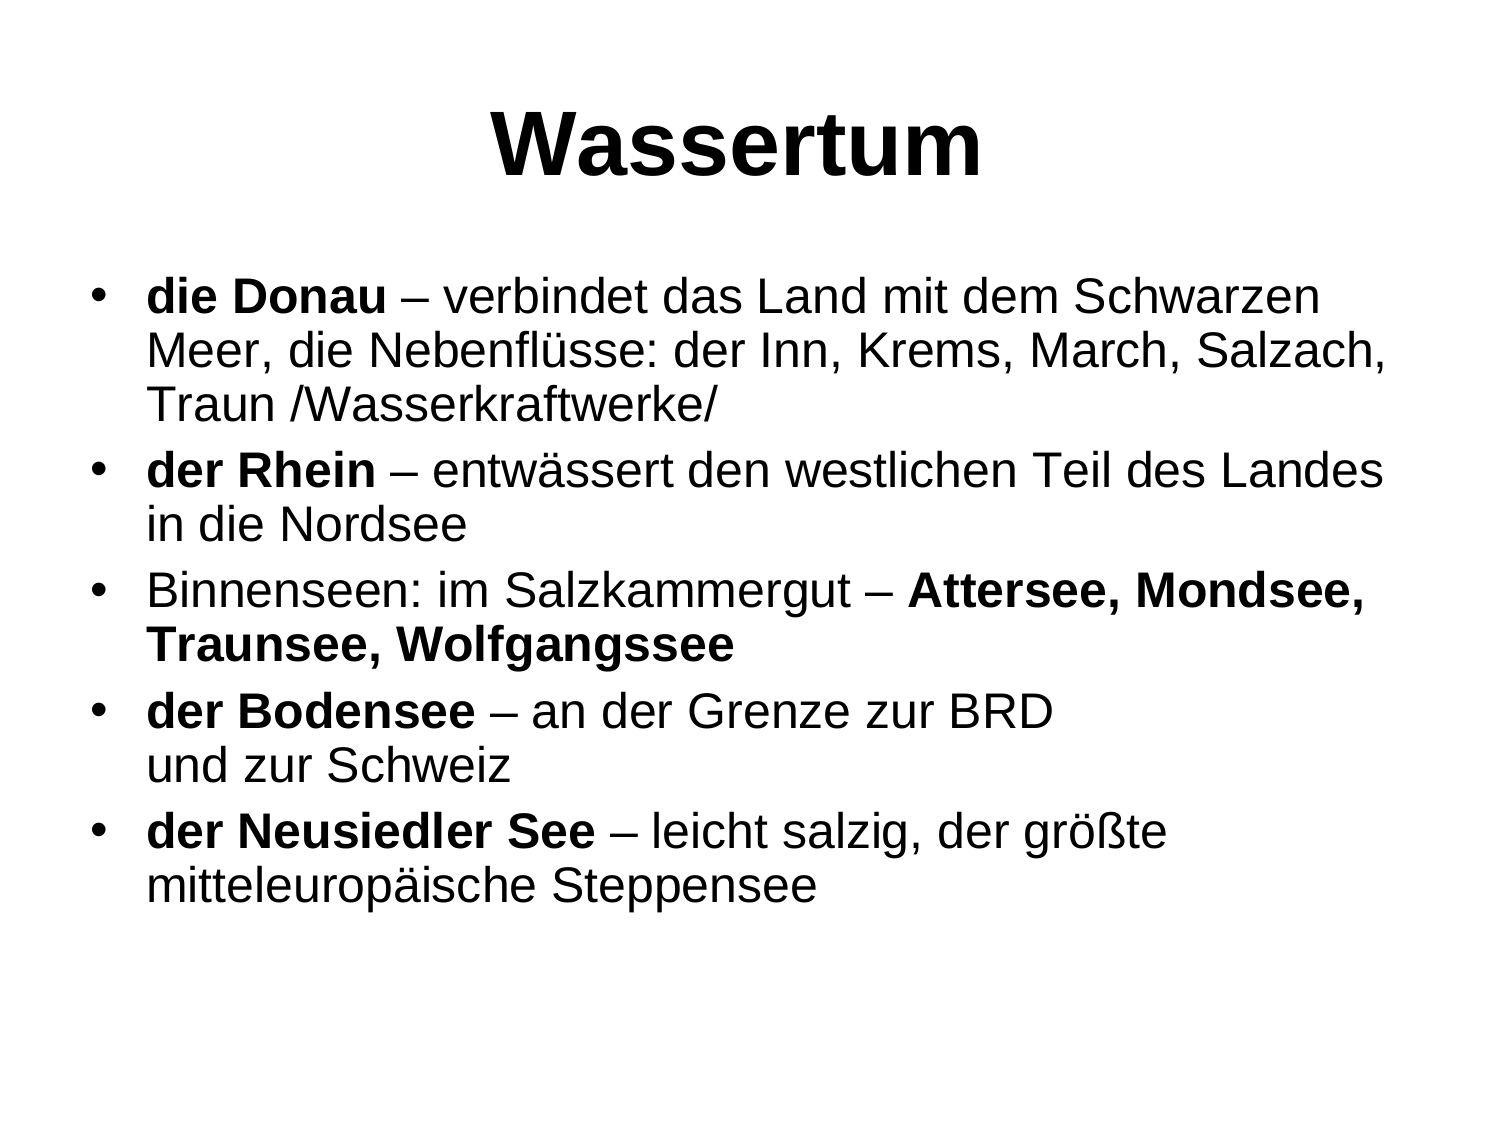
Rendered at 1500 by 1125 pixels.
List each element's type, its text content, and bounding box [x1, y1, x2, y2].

title Wassertum [75, 45, 1426, 233]
list die Donau – verbindet das Land mit dem Schwarzen Meer, die Nebenflüsse: der Inn, Krems, March, Salzach, Traun /Wasserkraftwerke/ der Rhein – entwässert den westlichen Teil des Landes in die Nordsee Binnenseen: im Salzkammergut – Attersee, Mondsee, Traunsee, Wolfgangssee der Bodensee – an der Grenze zur BRD und zur Schweiz der Neusiedler See – leicht salzig, der größte mitteleuropäische Steppensee [75, 262, 1426, 1006]
